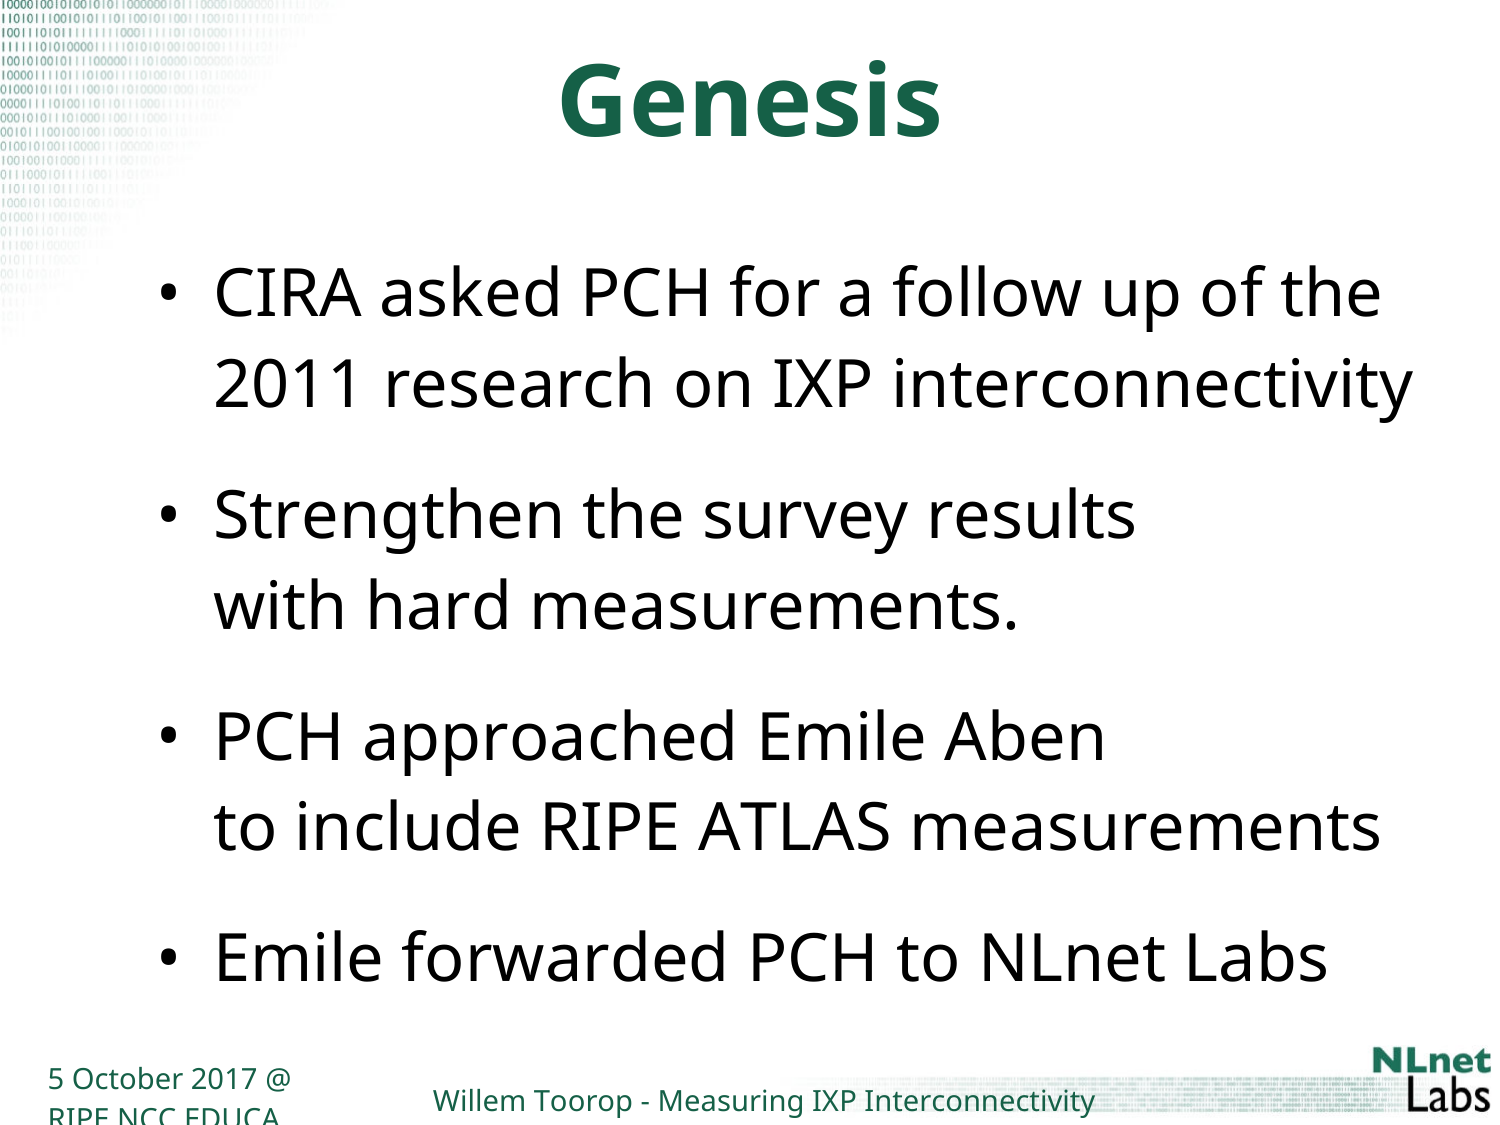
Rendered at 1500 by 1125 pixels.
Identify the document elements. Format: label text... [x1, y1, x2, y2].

title Genesis [75, 3, 1425, 192]
picture [0, 0, 365, 365]
list CIRA asked PCH for a follow up of the 2011 research on IXP interconnectivity Strengthen the survey results with hard measurements. PCH approached Emile Aben to include RIPE ATLAS measurements Emile forwarded PCH to NLnet Labs [100, 245, 1455, 902]
picture [775, 1037, 1492, 1124]
